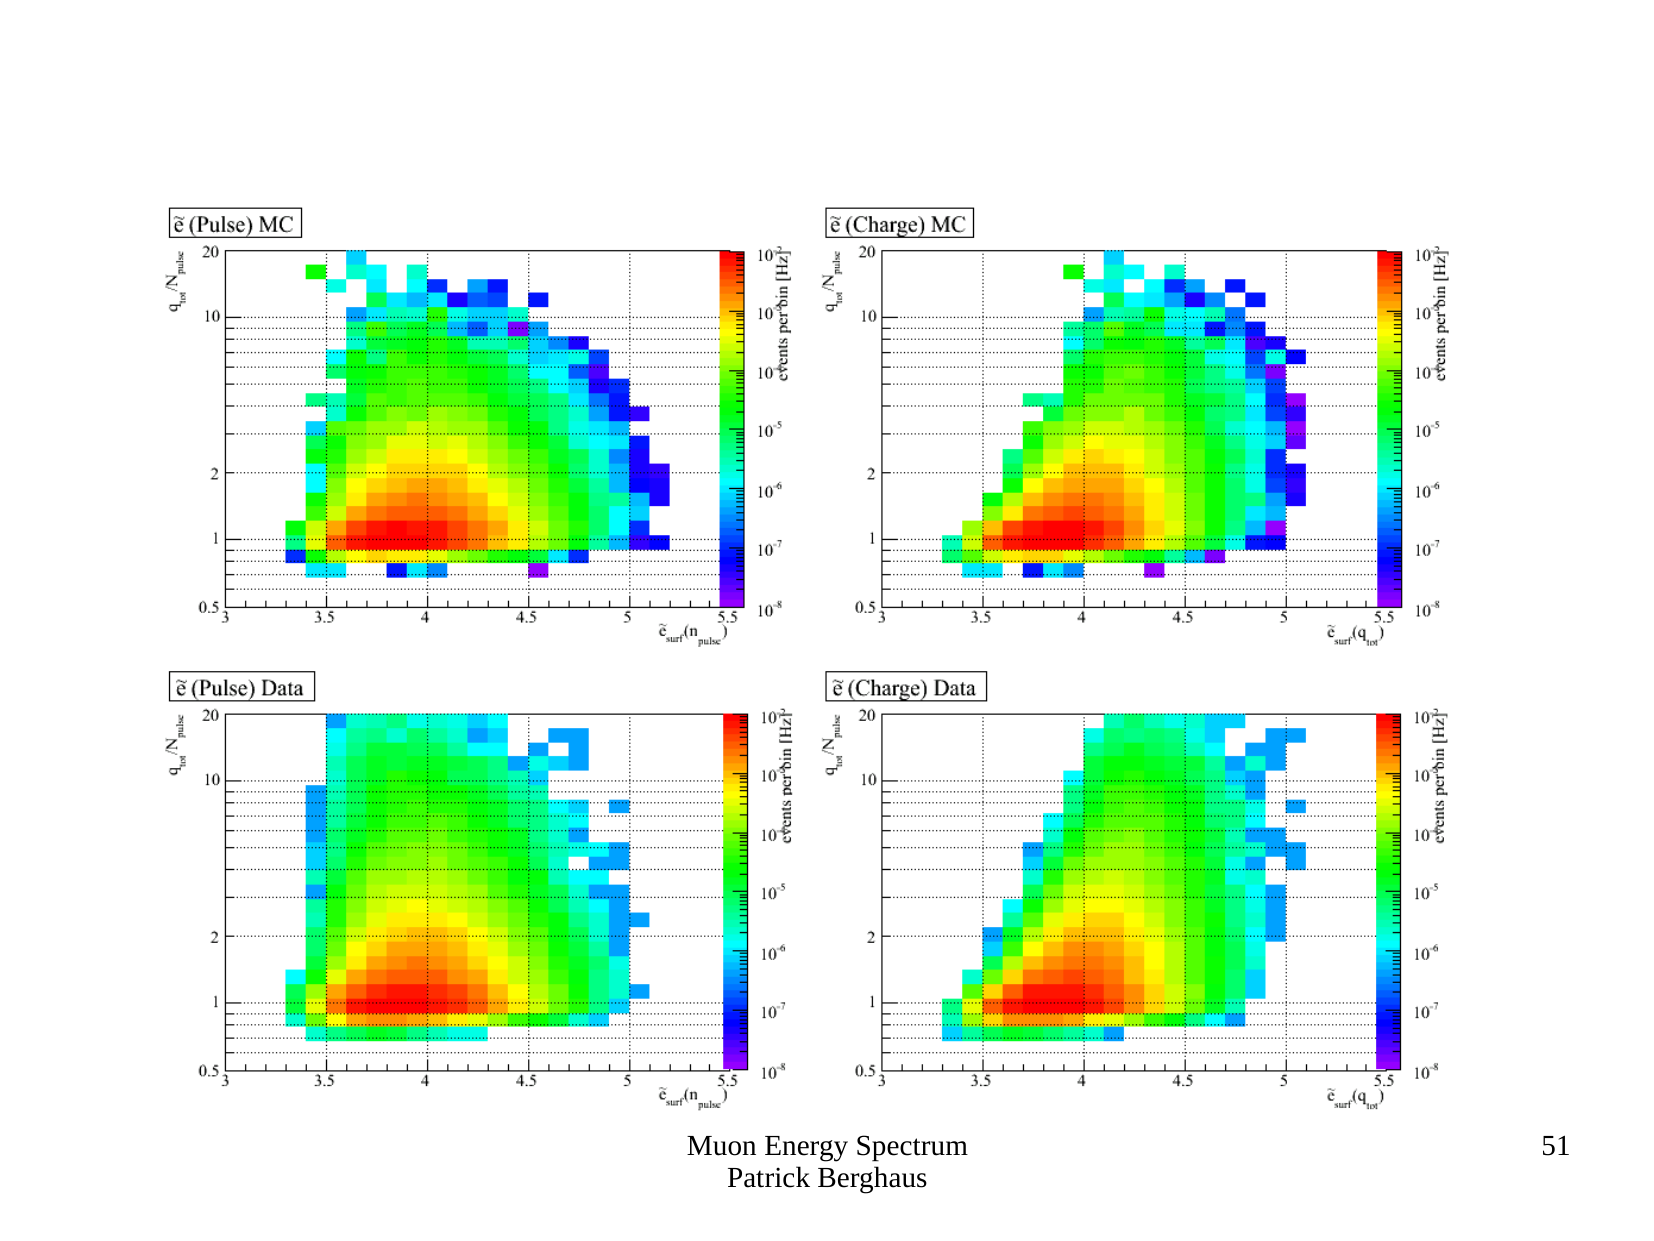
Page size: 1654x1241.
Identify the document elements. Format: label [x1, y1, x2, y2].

picture [150, 198, 1463, 1126]
